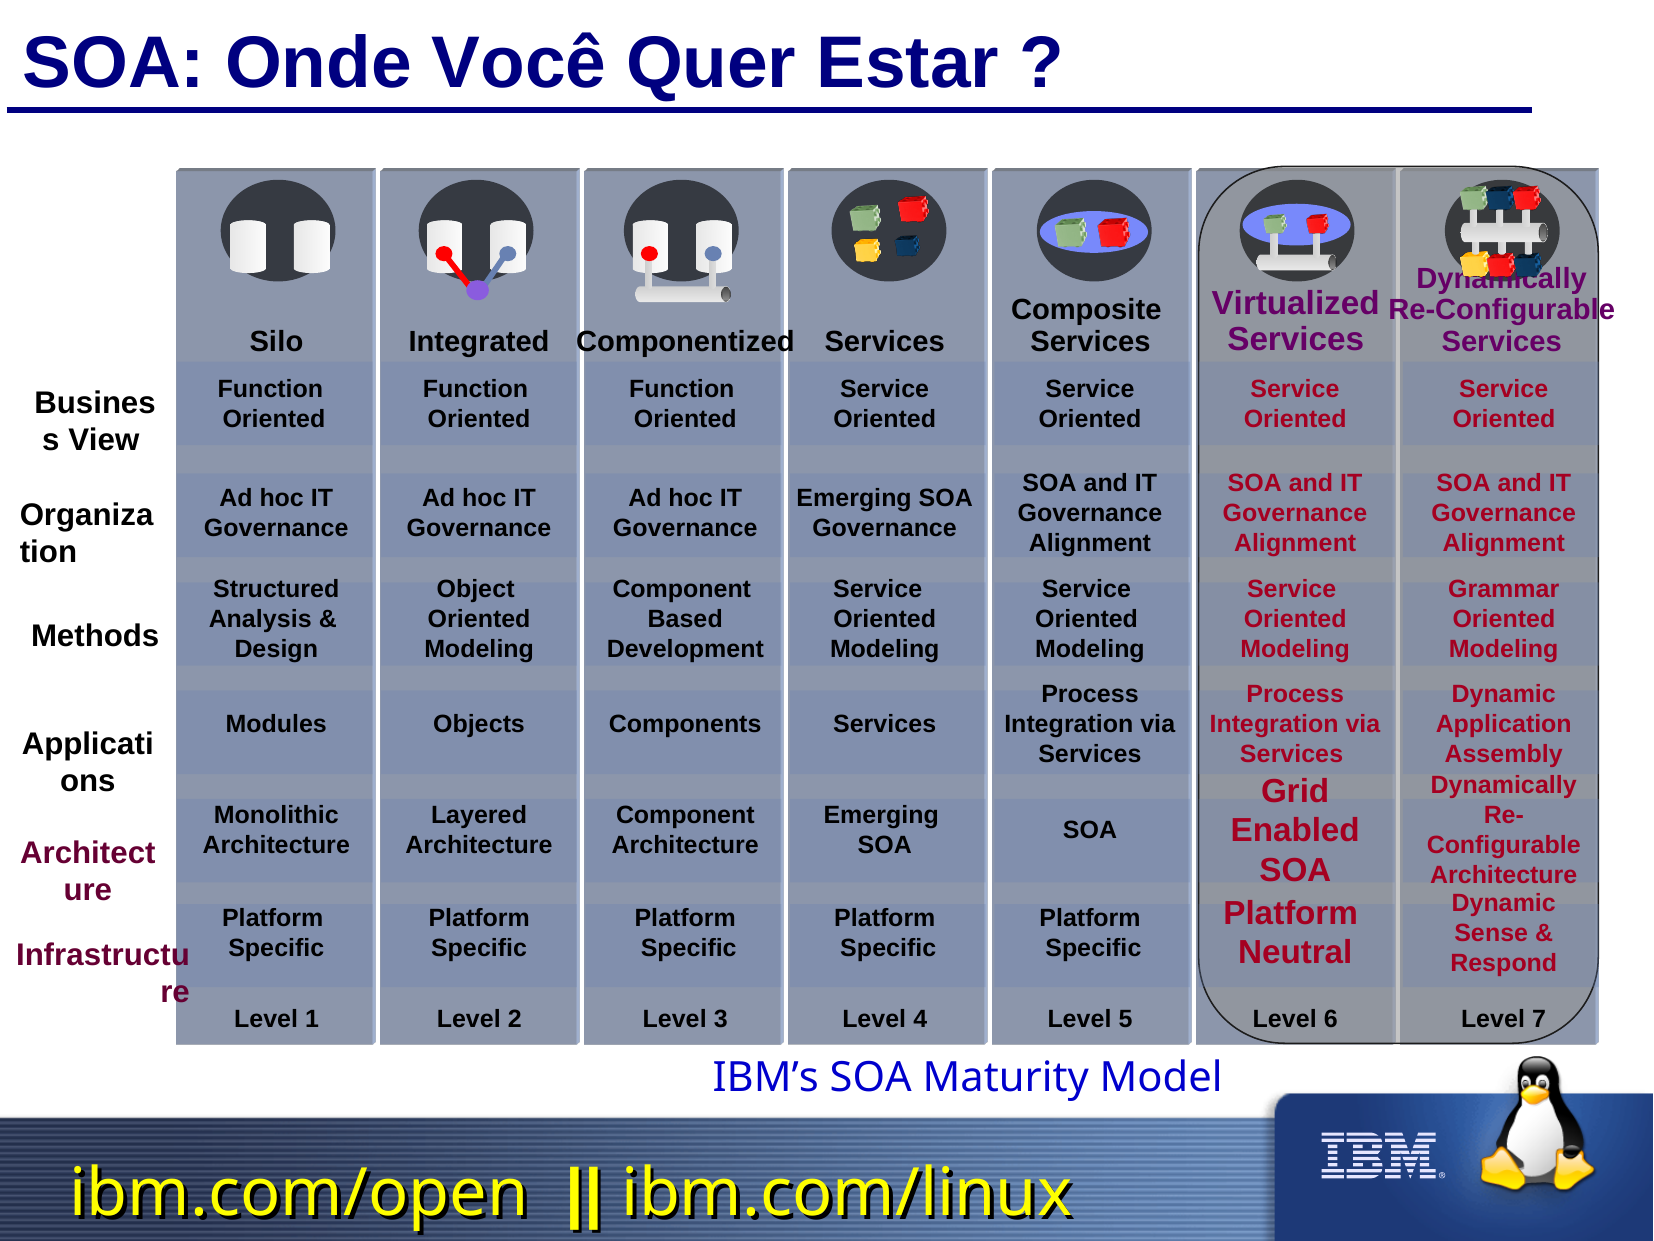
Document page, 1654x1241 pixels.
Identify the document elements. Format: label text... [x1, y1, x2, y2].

text_box Grammar Oriented Modeling [1413, 566, 1595, 671]
text_box [570, 582, 577, 666]
picture [0, 1055, 1653, 1241]
picture [895, 193, 930, 224]
text_box [1181, 473, 1190, 557]
text_box Platform Specific [388, 892, 570, 971]
text_box [177, 362, 373, 445]
text_box [1198, 166, 1599, 1044]
text_box [790, 799, 986, 882]
text_box Integrated [424, 330, 534, 358]
text_box [776, 473, 781, 557]
text_box Services [838, 330, 932, 358]
text_box [994, 799, 1190, 882]
text_box [790, 582, 794, 666]
text_box Layered Architecture [388, 789, 570, 868]
text_box [976, 582, 986, 666]
text_box Componentized [601, 330, 770, 358]
text_box Structured Analysis & Design [186, 563, 367, 671]
text_box [177, 690, 373, 774]
text_box [790, 690, 986, 774]
text_box SOA: Onde Você Quer Estar ? [22, 15, 1653, 128]
picture [1304, 212, 1330, 235]
text_box [1036, 179, 1152, 282]
text_box [177, 582, 186, 666]
text_box [790, 473, 794, 557]
picture [892, 233, 921, 258]
text_box Emerging SOA Governance [794, 457, 976, 566]
text_box SOA and IT Governance Alignment [999, 457, 1181, 563]
text_box Level 4 [840, 994, 930, 1030]
text_box [1181, 582, 1190, 666]
text_box Platform Specific [794, 892, 976, 971]
picture [1109, 1061, 1127, 1085]
text_box [381, 582, 388, 666]
text_box [790, 362, 986, 445]
picture [851, 236, 882, 264]
text_box Service Oriented [1205, 363, 1386, 442]
picture [1457, 183, 1542, 212]
text_box Services [794, 683, 976, 763]
text_box Objects [388, 683, 570, 763]
text_box Dynamic Application Assembly [1413, 671, 1595, 743]
text_box Organization [4, 486, 179, 577]
picture [847, 202, 882, 233]
text_box Methods [14, 608, 176, 660]
text_box [994, 473, 999, 557]
text_box [994, 582, 999, 666]
text_box Silo [255, 330, 298, 358]
picture [1457, 248, 1543, 279]
text_box [976, 473, 986, 557]
text_box Service Oriented [794, 363, 976, 442]
text_box [381, 799, 577, 882]
text_box Service Oriented [999, 363, 1181, 442]
text_box [790, 904, 986, 987]
text_box Modules [186, 683, 367, 763]
text_box [1181, 690, 1190, 774]
text_box Level 3 [640, 994, 730, 1030]
text_box Component Architecture [595, 789, 776, 868]
text_box Service Oriented Modeling [999, 563, 1181, 669]
text_box Infrastructure [0, 926, 206, 1017]
text_box Monolithic Architecture [186, 789, 367, 868]
text_box [994, 362, 1190, 445]
text_box [585, 690, 781, 774]
text_box Platform Specific [999, 892, 1181, 971]
picture [1052, 215, 1090, 249]
text_box Level 5 [1045, 994, 1135, 1030]
text_box Applications [0, 716, 176, 807]
text_box Process Integration via Services [1205, 671, 1386, 760]
text_box Platform Specific [186, 892, 367, 971]
text_box Level 1 [232, 994, 322, 1030]
text_box [623, 179, 739, 303]
text_box [381, 362, 577, 445]
text_box Process Integration via Services [999, 669, 1181, 777]
text_box Level 2 [434, 994, 524, 1030]
text_box [177, 473, 373, 557]
text_box SOA and IT Governance Alignment [1413, 457, 1595, 566]
text_box Business View [14, 375, 176, 466]
text_box [585, 904, 781, 987]
text_box [381, 690, 577, 774]
text_box Ad hoc IT Governance [186, 472, 367, 551]
text_box [585, 473, 595, 557]
text_box Grid Enabled SOA [1205, 760, 1386, 898]
text_box Virtualized Services [1230, 301, 1362, 358]
text_box [381, 904, 577, 987]
text_box [585, 362, 781, 445]
text_box IBM’s SOA Maturity Model [697, 1039, 1091, 1090]
picture [1261, 212, 1288, 235]
text_box SOA [999, 789, 1181, 868]
text_box Dynamically Re-Configurable Architecture [1413, 743, 1595, 914]
text_box Dynamic Sense & Respond [1413, 914, 1595, 986]
text_box [776, 582, 781, 666]
text_box [418, 179, 534, 301]
text_box SOA and IT Governance Alignment [1205, 457, 1386, 566]
text_box Level 7 [1459, 994, 1549, 1030]
text_box Function Oriented [183, 363, 365, 442]
picture [1168, 1071, 1180, 1088]
text_box [177, 799, 373, 882]
text_box Service Oriented Modeling [794, 566, 976, 671]
text_box Dynamically Re-Configurable Services [1414, 284, 1590, 358]
text_box Function Oriented [595, 363, 776, 442]
text_box Function Oriented [388, 363, 570, 442]
text_box Platform Neutral [1205, 898, 1386, 980]
text_box Service Oriented Modeling [1205, 566, 1386, 671]
text_box [831, 179, 947, 282]
text_box [585, 582, 595, 666]
text_box Service Oriented [1413, 363, 1595, 442]
text_box [994, 904, 1190, 987]
text_box [367, 582, 373, 666]
text_box [381, 473, 577, 557]
text_box [206, 904, 373, 987]
text_box [220, 179, 336, 282]
text_box Level 6 [1250, 994, 1340, 1030]
text_box Architecture [0, 824, 176, 915]
text_box Ad hoc IT Governance [595, 472, 776, 551]
picture [1095, 215, 1133, 249]
text_box Platform Specific [595, 892, 776, 971]
text_box Components [595, 687, 776, 763]
text_box Component Based Development [595, 551, 776, 687]
text_box Emerging SOA [794, 789, 976, 868]
text_box Object Oriented Modeling [388, 563, 570, 671]
text_box [177, 904, 186, 926]
text_box [585, 799, 781, 882]
text_box Ad hoc IT Governance [388, 472, 570, 551]
text_box [994, 690, 999, 774]
text_box Composite Services [1029, 308, 1152, 358]
